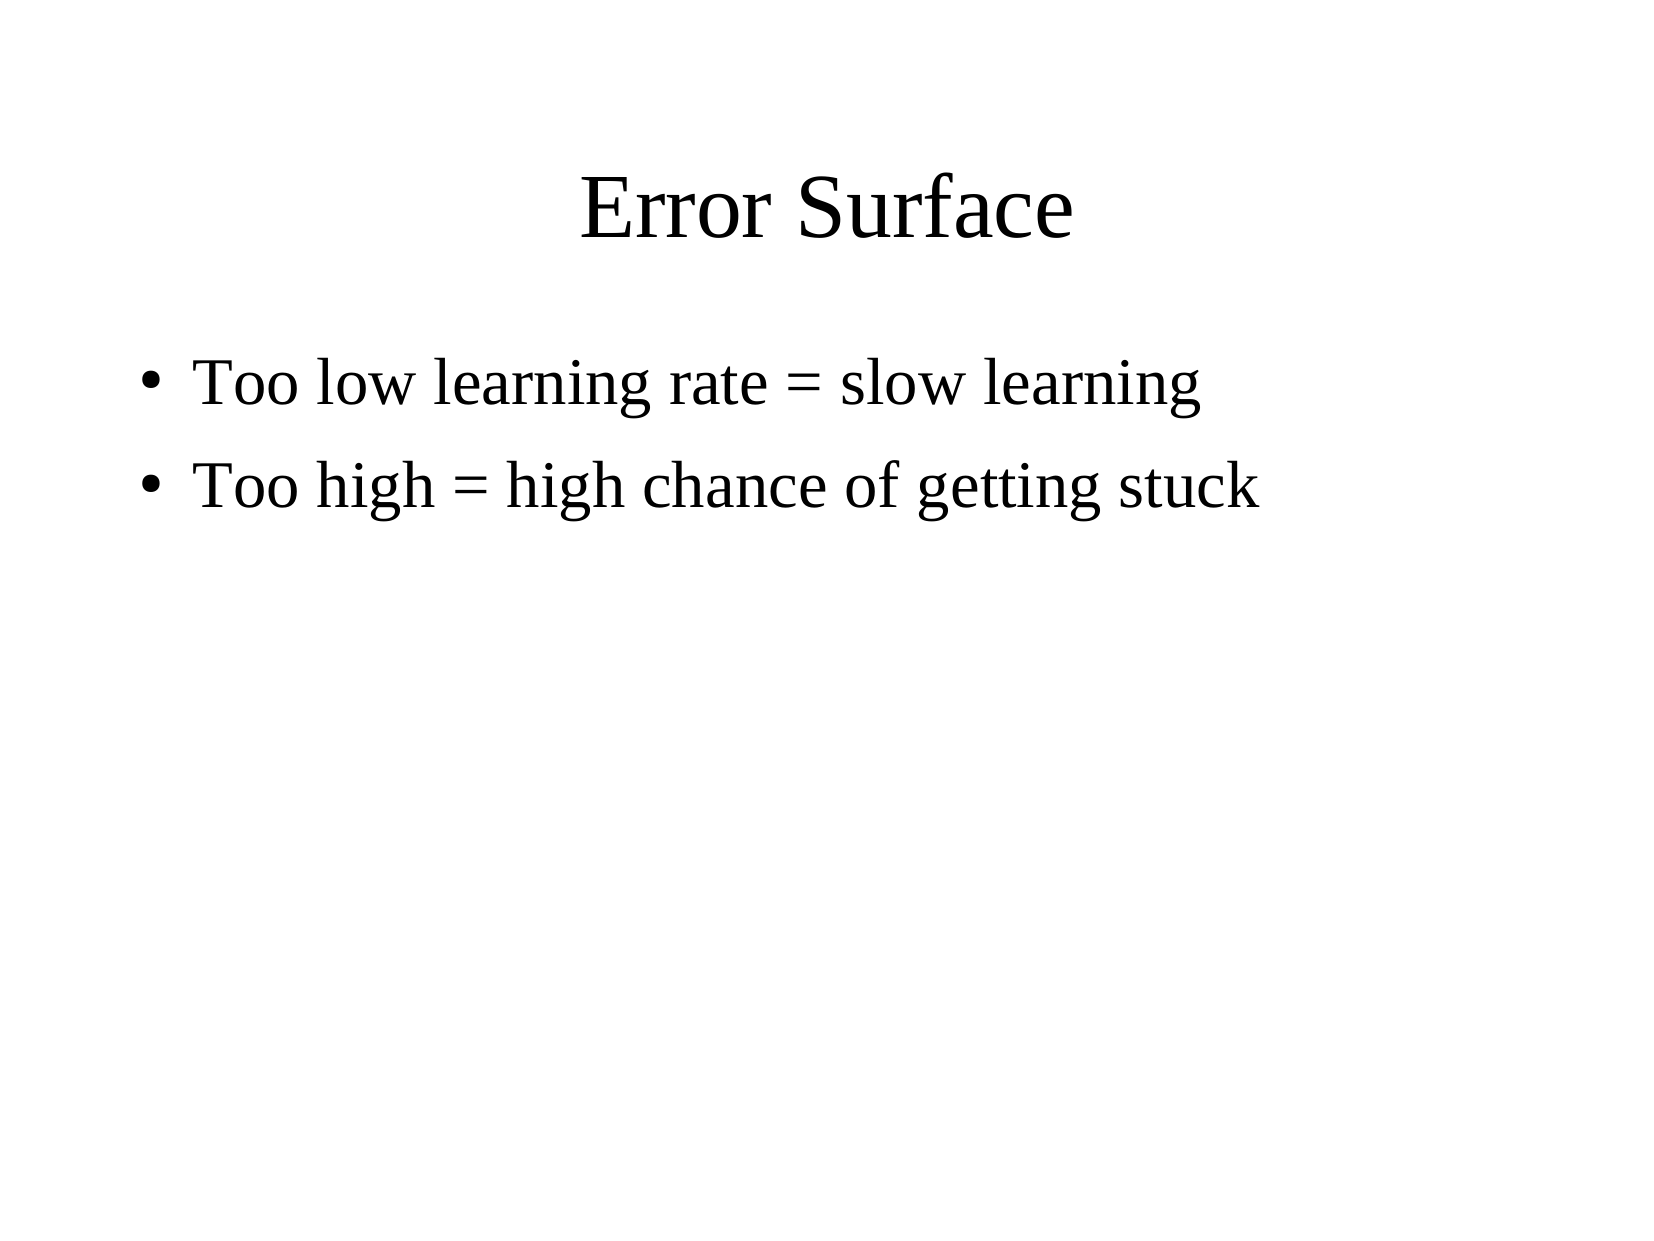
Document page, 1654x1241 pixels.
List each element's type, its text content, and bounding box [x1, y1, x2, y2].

title Error Surface [121, 102, 1534, 311]
list Too low learning rate = slow learning Too high = high chance of getting stuck [121, 344, 1534, 1127]
